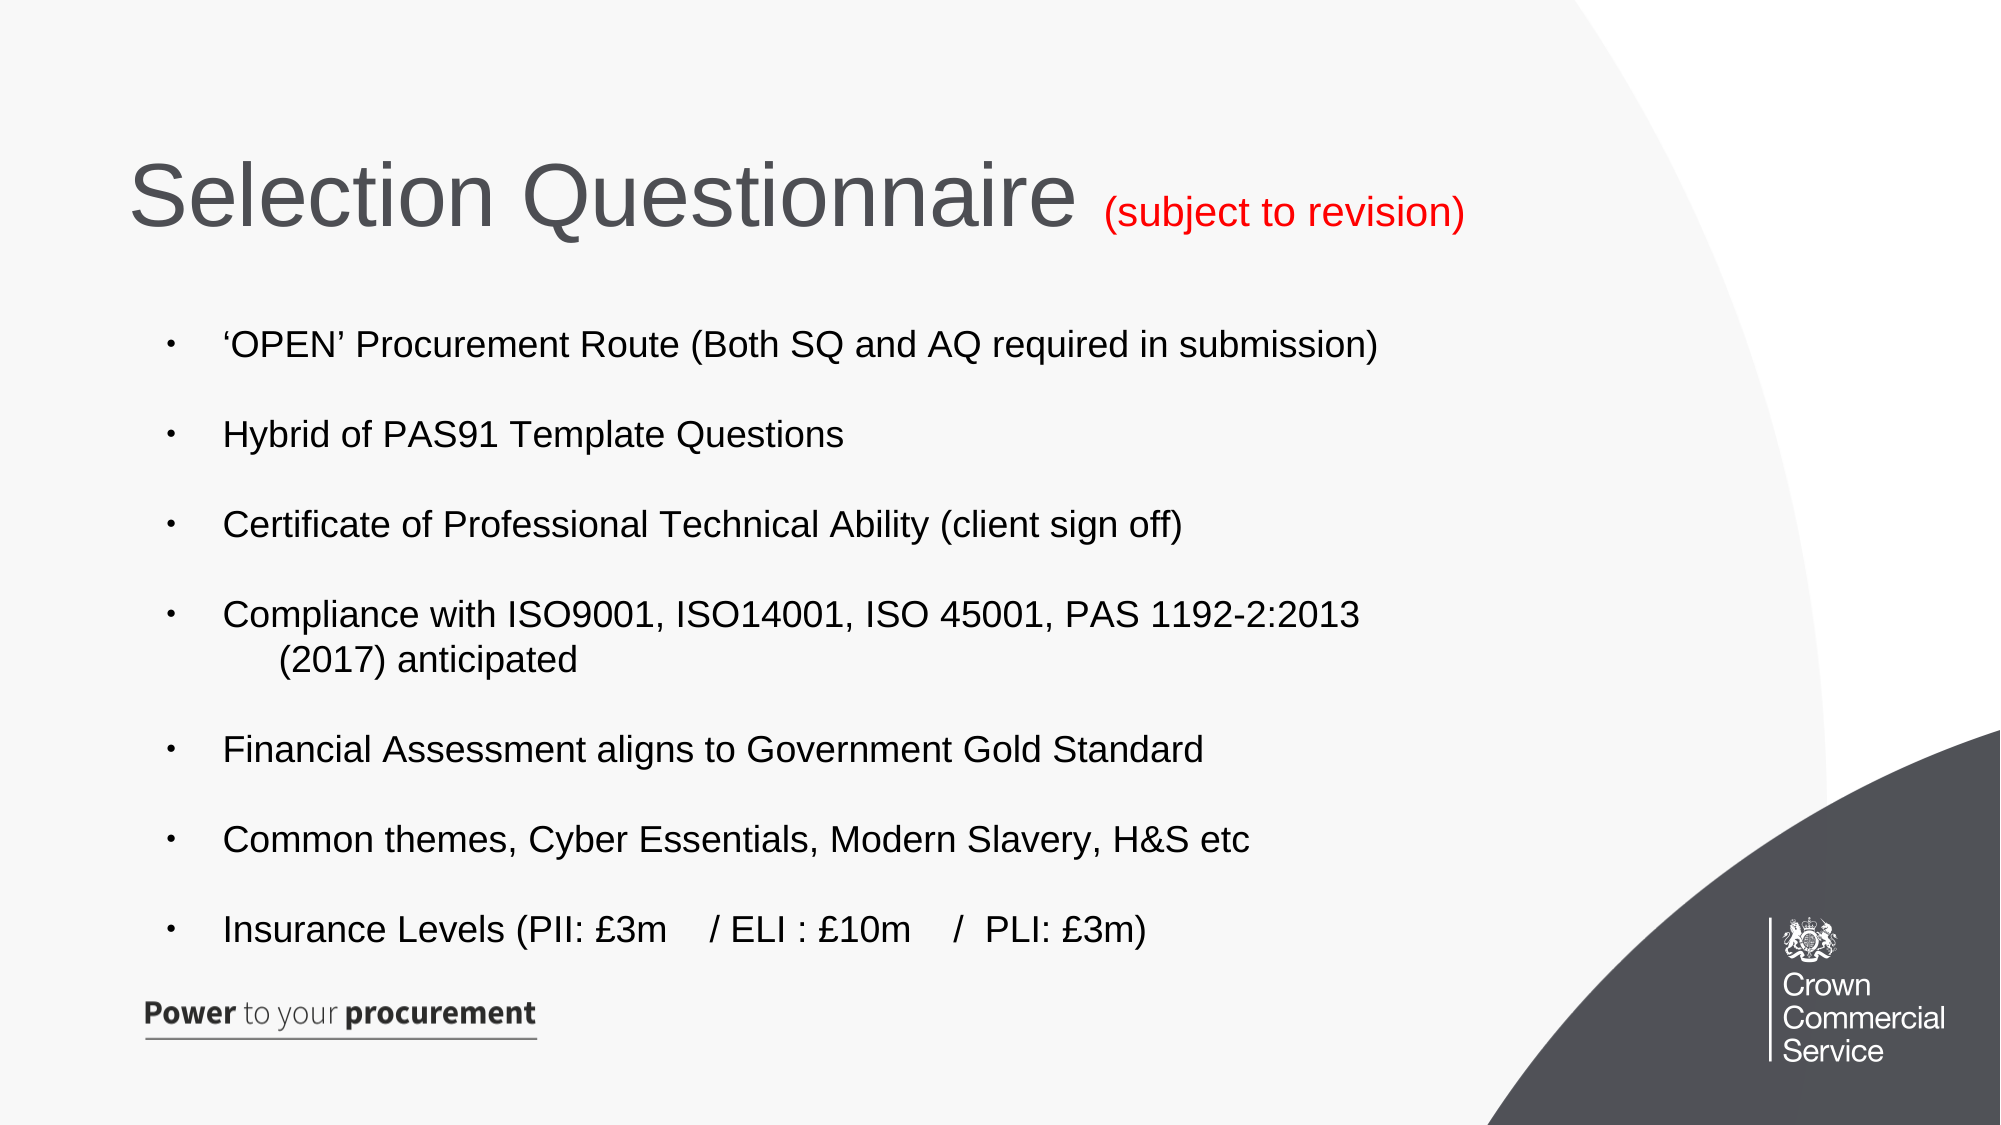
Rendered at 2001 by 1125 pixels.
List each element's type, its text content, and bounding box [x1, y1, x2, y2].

title Selection Questionnaire (subject to revision) [128, 136, 1922, 276]
subtitle ‘OPEN’ Procurement Route (Both SQ and AQ required in submission) Hybrid of PAS91 Template Questions Certificate of Professional Technical Ability (client sign off) Compliance with ISO9001, ISO14001, ISO 45001, PAS 1192-2:2013 (2017) anticipated Financial Assessment aligns to Government Gold Standard Common themes, Cyber Essentials, Modern Slavery, H&S etc Insurance Levels (PII: £3m / ELI : £10m / PLI: £3m) [128, 319, 1465, 999]
